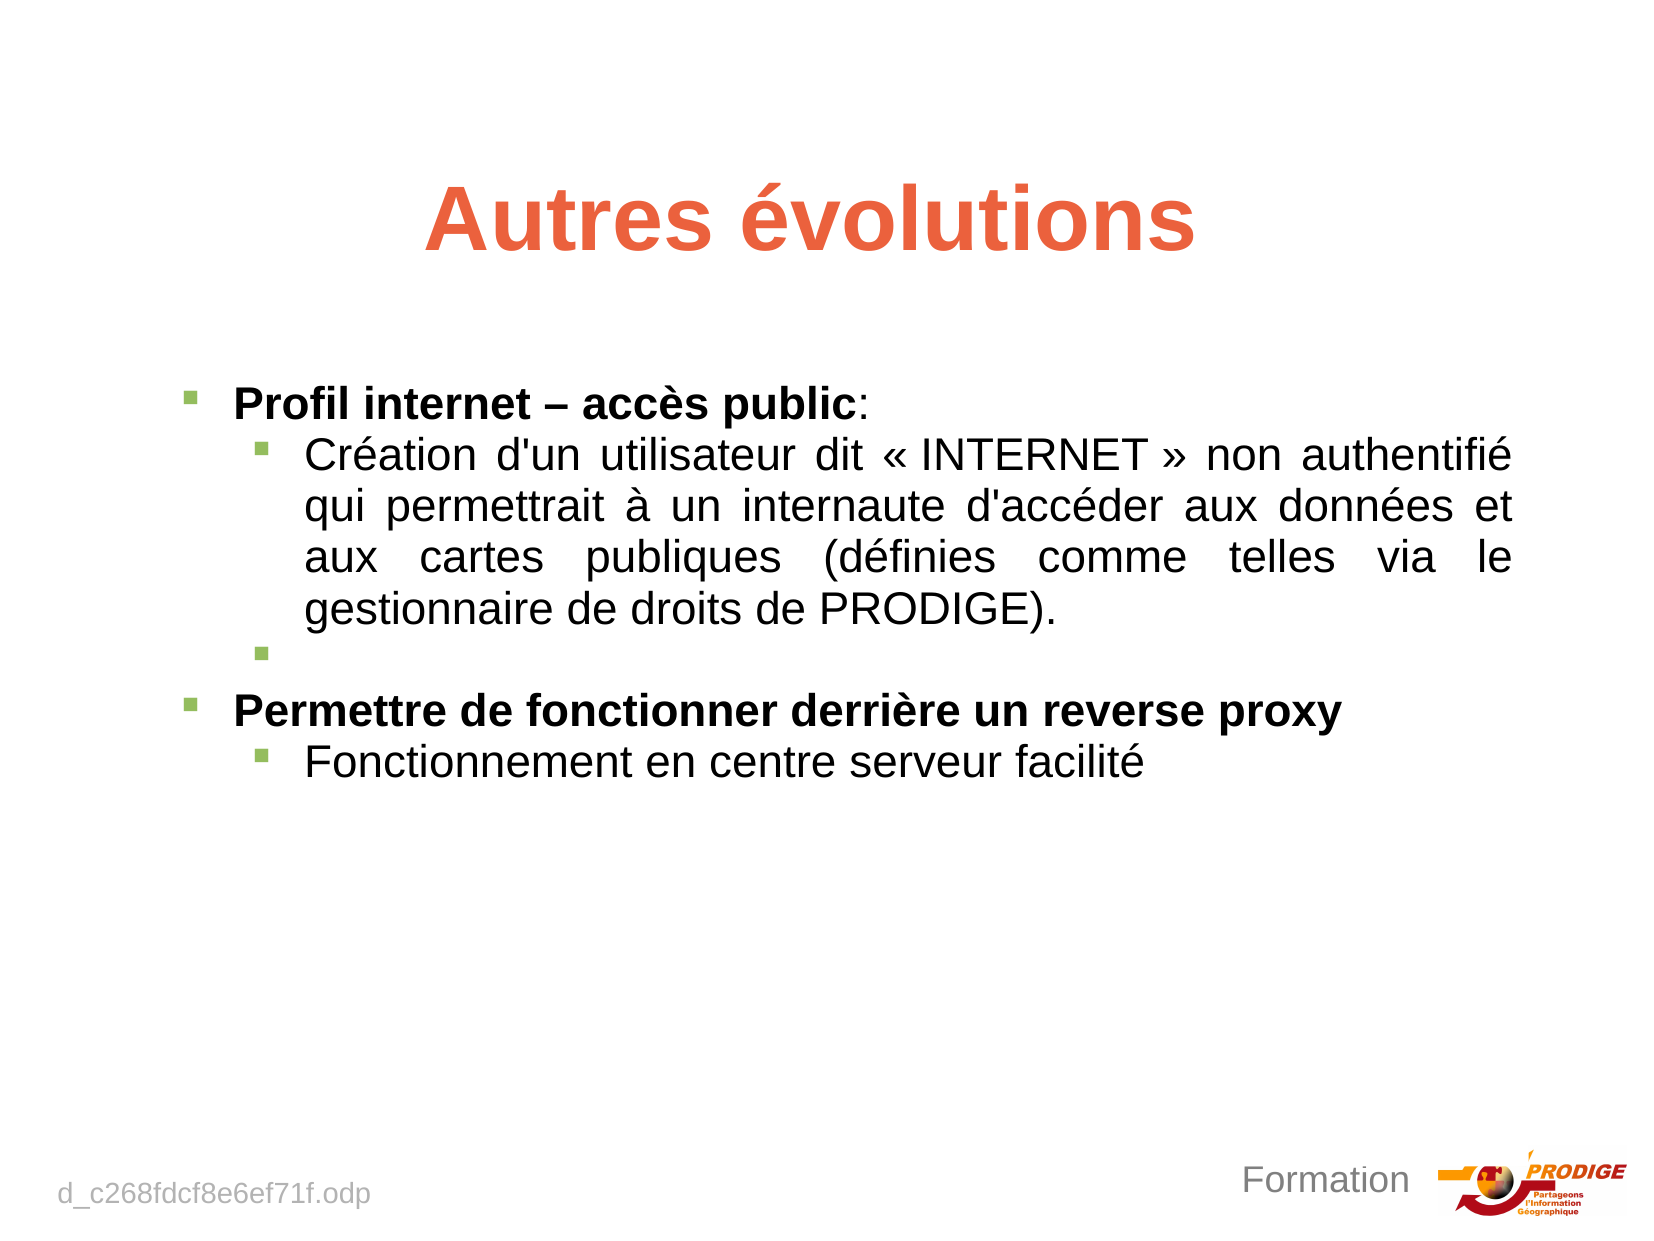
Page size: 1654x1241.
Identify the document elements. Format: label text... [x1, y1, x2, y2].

title Autres évolutions [88, 114, 1534, 322]
text_box Profil internet – accès public: Création d'un utilisateur dit « INTERNET » non authentifié qui permettrait à un internaute d'accéder aux données et aux cartes publiques (définies comme telles via le gestionnaire de droits de PRODIGE). Permettre de fonctionner derrière un reverse proxy Fonctionnement en centre serveur facilité [147, 370, 1529, 1167]
picture [1438, 1145, 1627, 1216]
